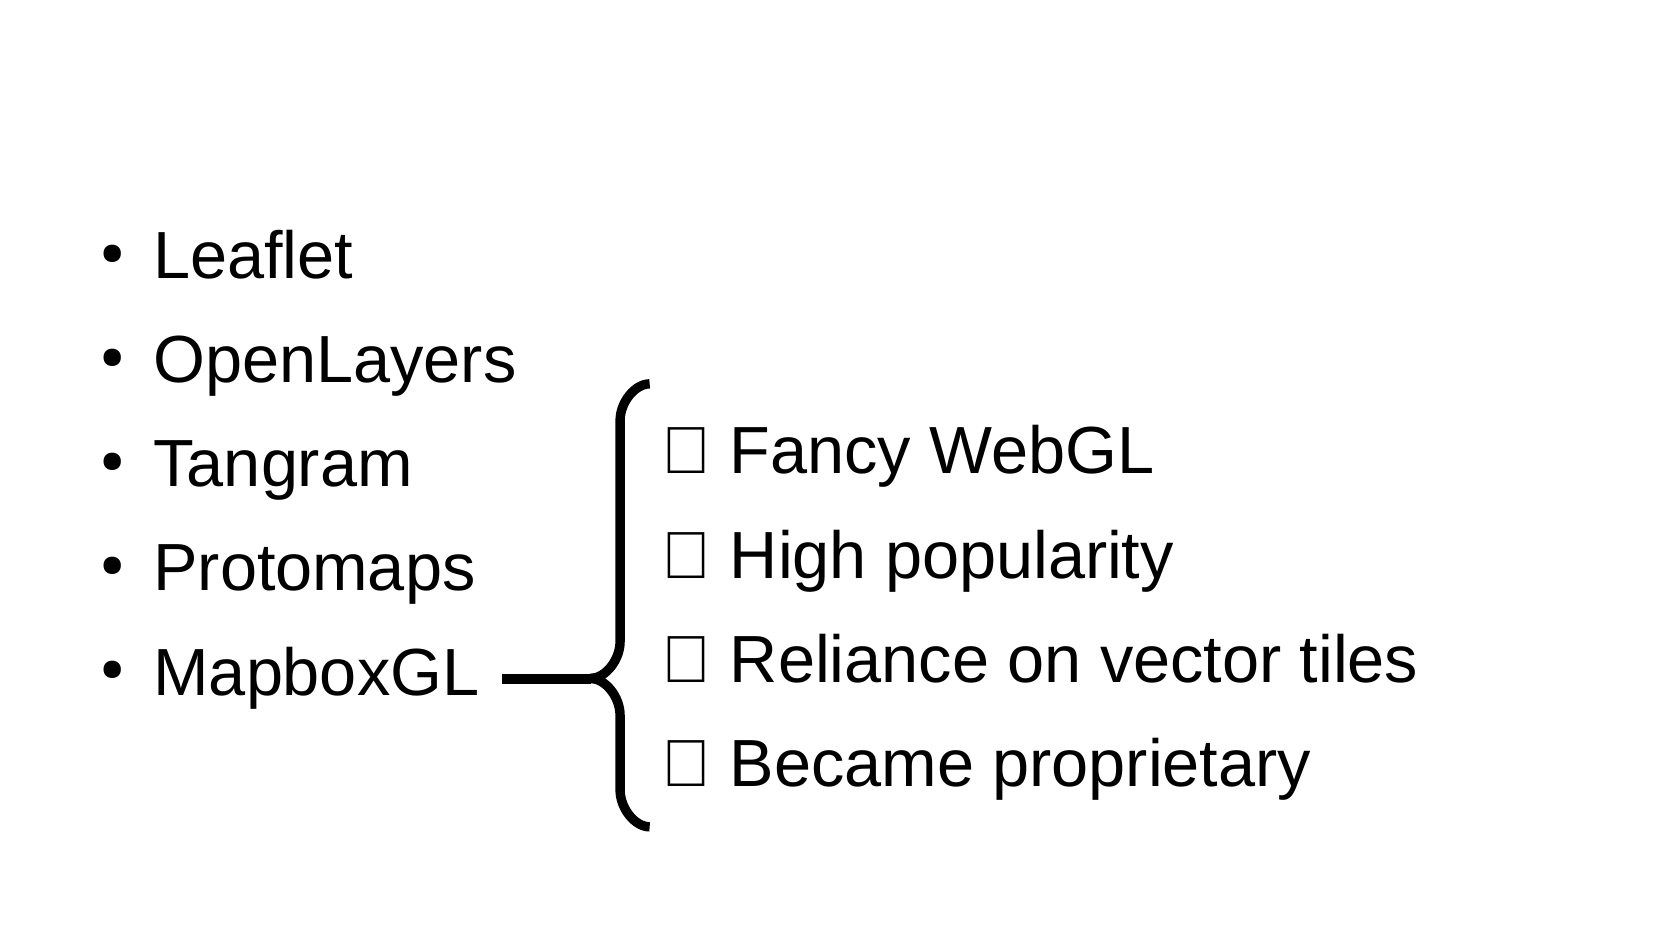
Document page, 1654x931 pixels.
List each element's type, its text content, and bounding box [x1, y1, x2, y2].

list Leaflet OpenLayers Tangram Protomaps MapboxGL [82, 217, 809, 758]
list ✅ Fancy WebGL ✅ High popularity ❌ Reliance on vector tiles ❌ Became proprietary [661, 413, 1565, 857]
